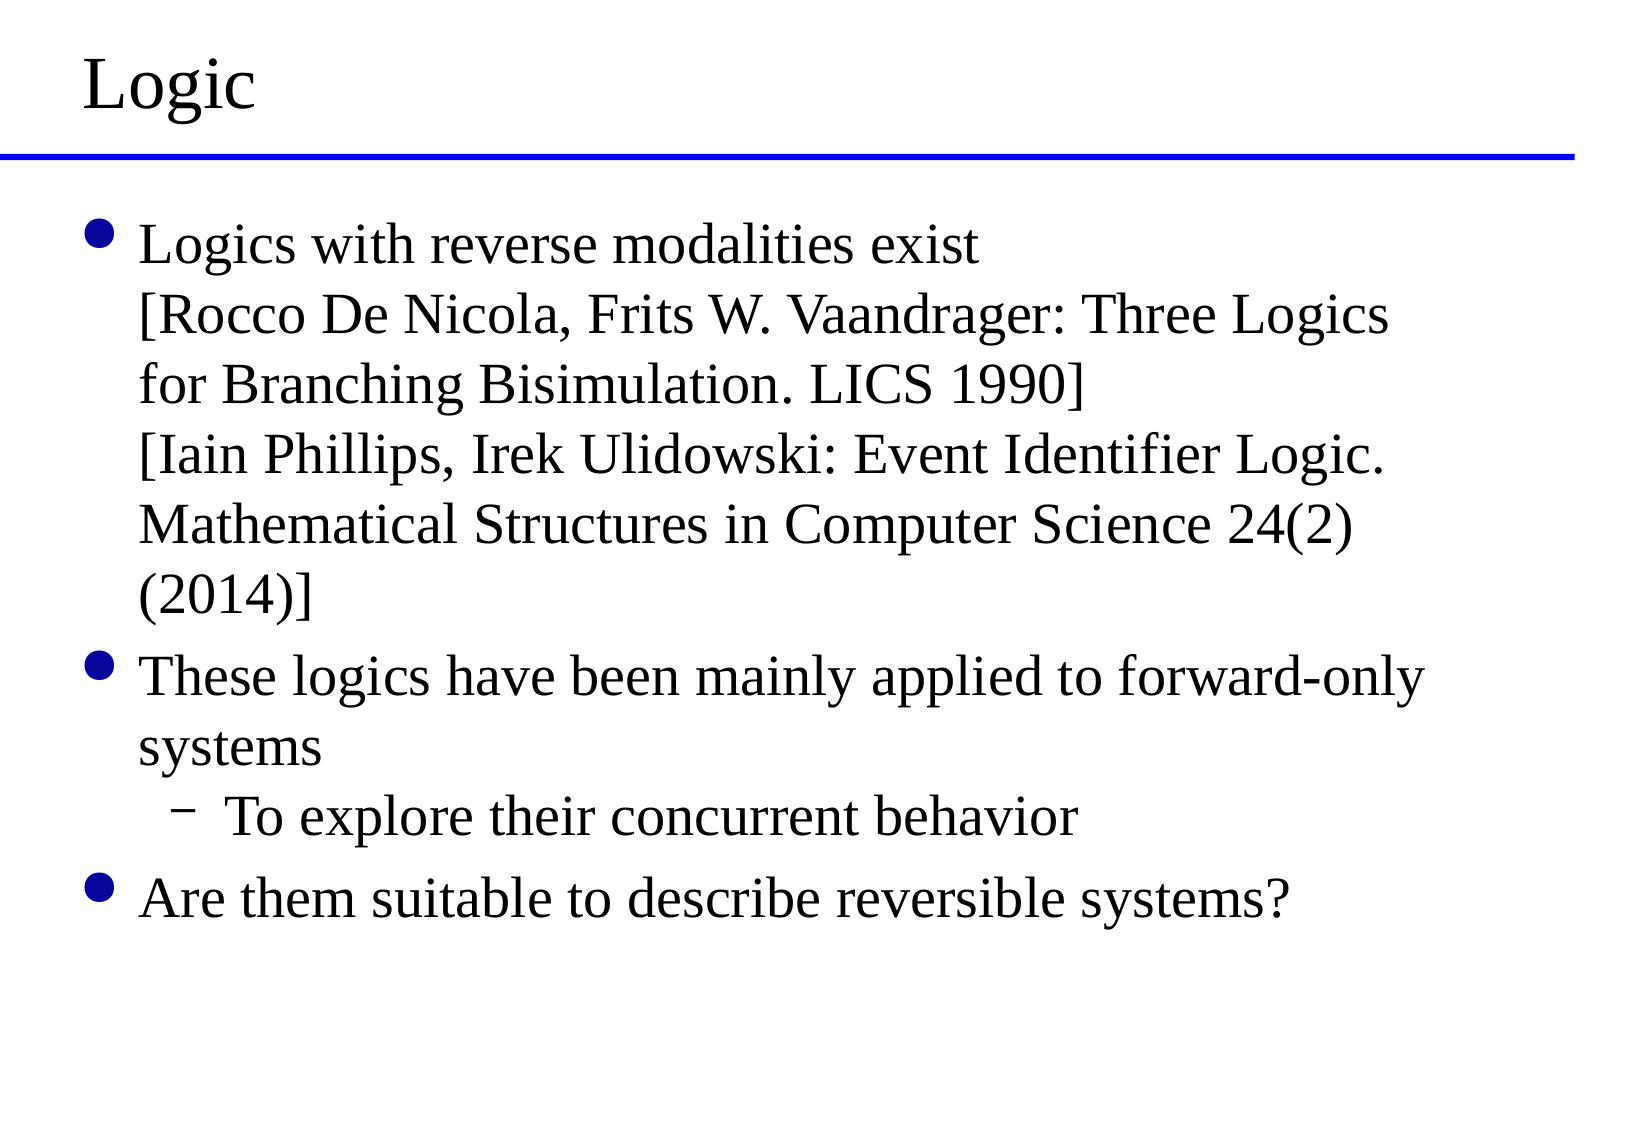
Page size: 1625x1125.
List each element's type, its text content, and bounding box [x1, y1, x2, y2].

title Logic [67, 27, 1544, 131]
list Logics with reverse modalities exist [Rocco De Nicola, Frits W. Vaandrager: Three Logics for Branching Bisimulation. LICS 1990] [Iain Phillips, Irek Ulidowski: Event Identifier Logic. Mathematical Structures in Computer Science 24(2) (2014)] These logics have been mainly applied to forward-only systems To explore their concurrent behavior Are them suitable to describe reversible systems? [67, 198, 1478, 1061]
